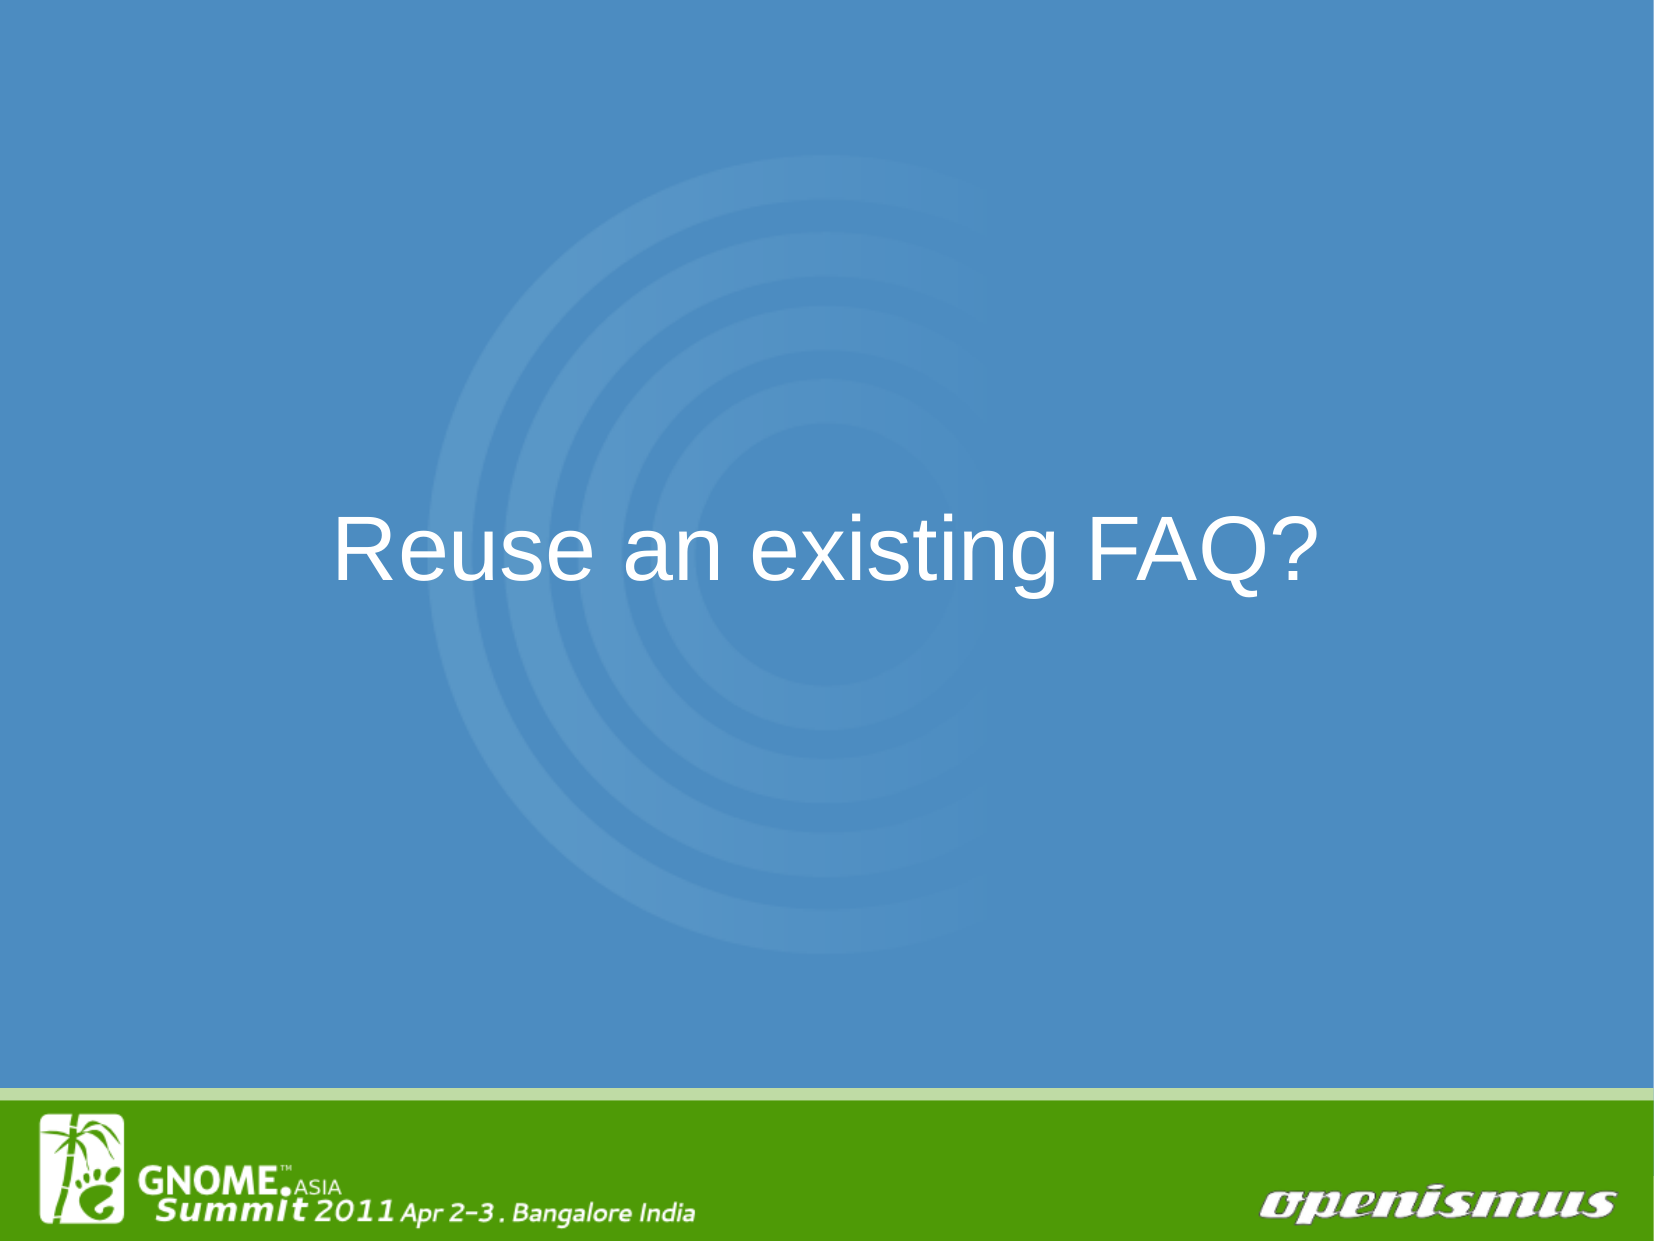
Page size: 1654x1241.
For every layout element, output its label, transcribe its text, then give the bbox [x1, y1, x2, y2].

picture [0, 0, 1654, 1241]
title Reuse an existing FAQ? [82, 445, 1571, 653]
